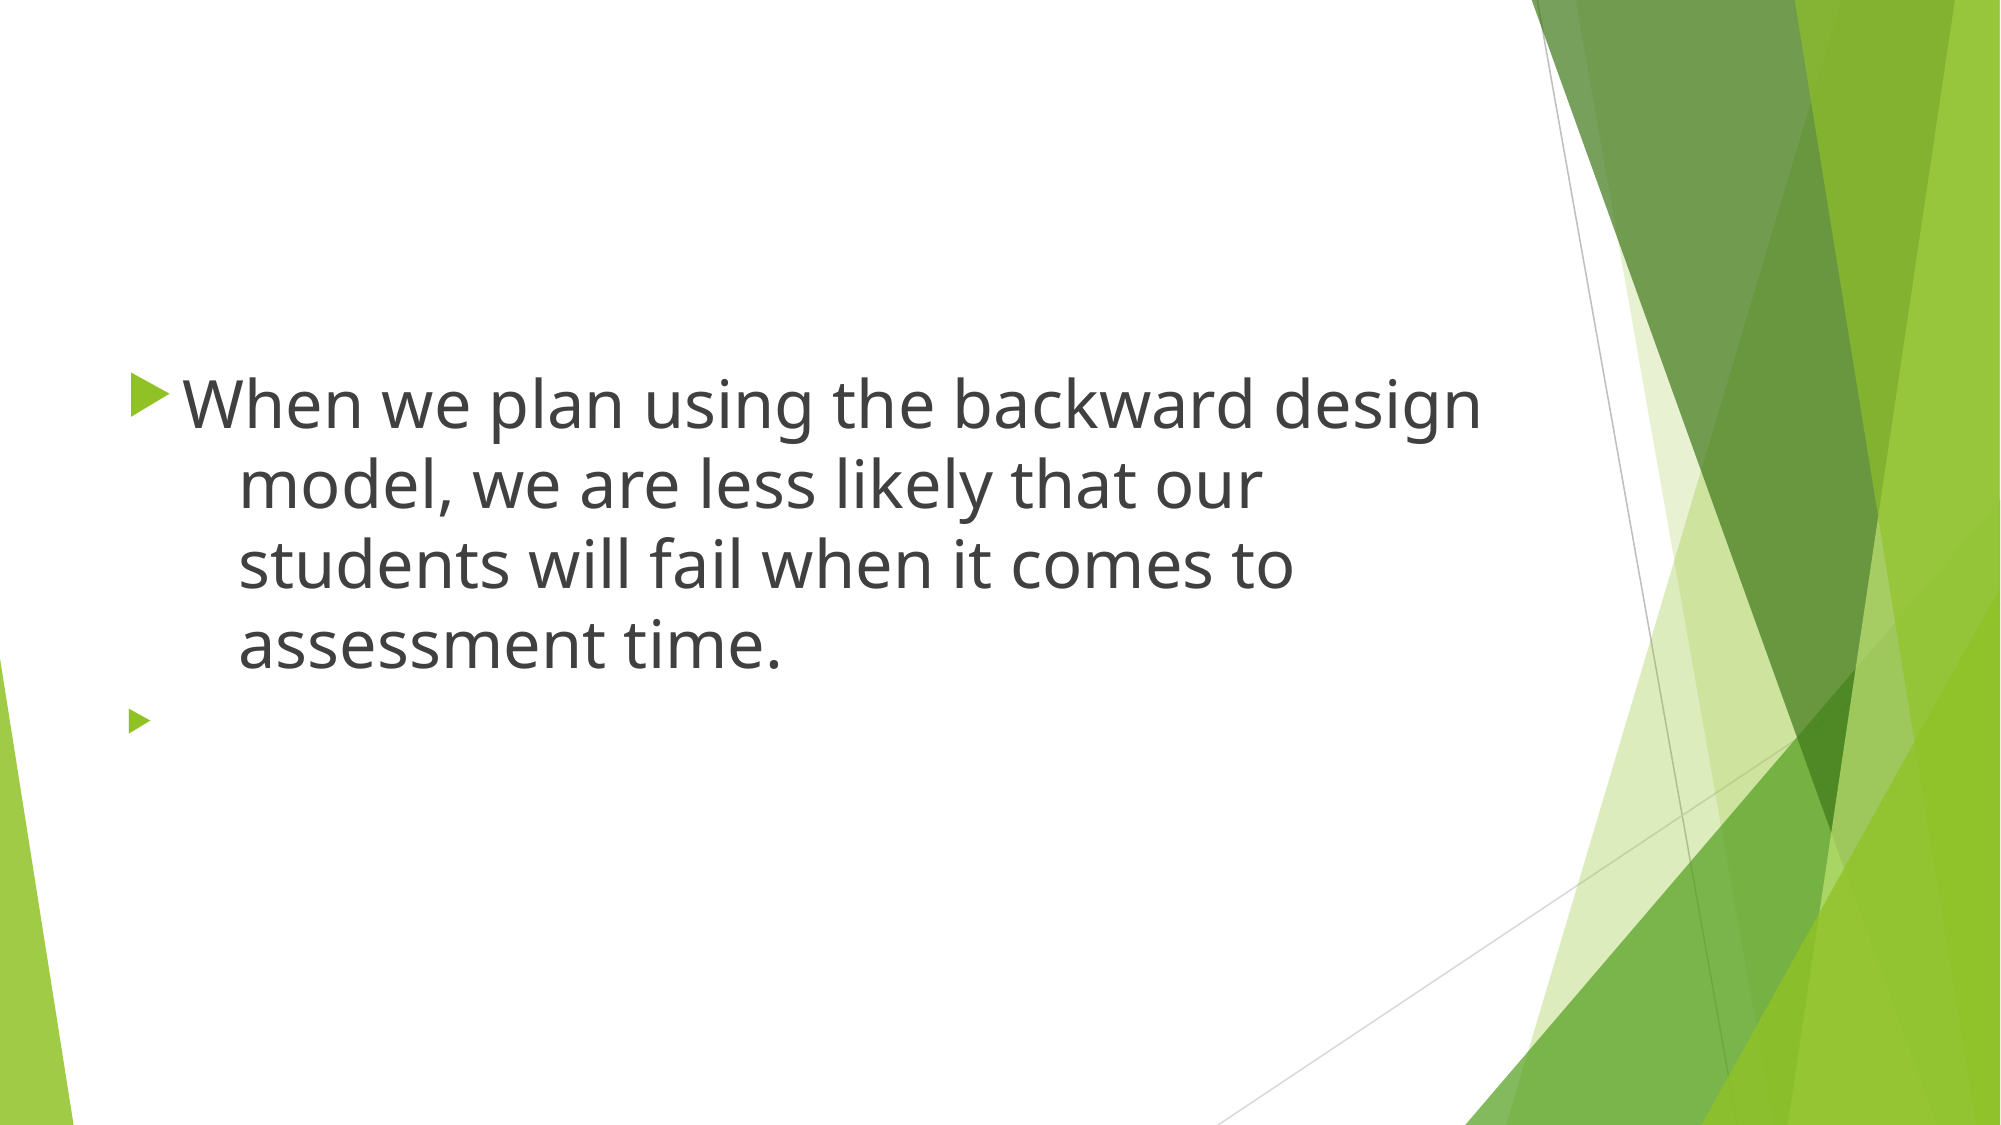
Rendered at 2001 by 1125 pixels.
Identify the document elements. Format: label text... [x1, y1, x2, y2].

list When we plan using the backward design model, we are less likely that our students will fail when it comes to assessment time. [111, 354, 1522, 992]
